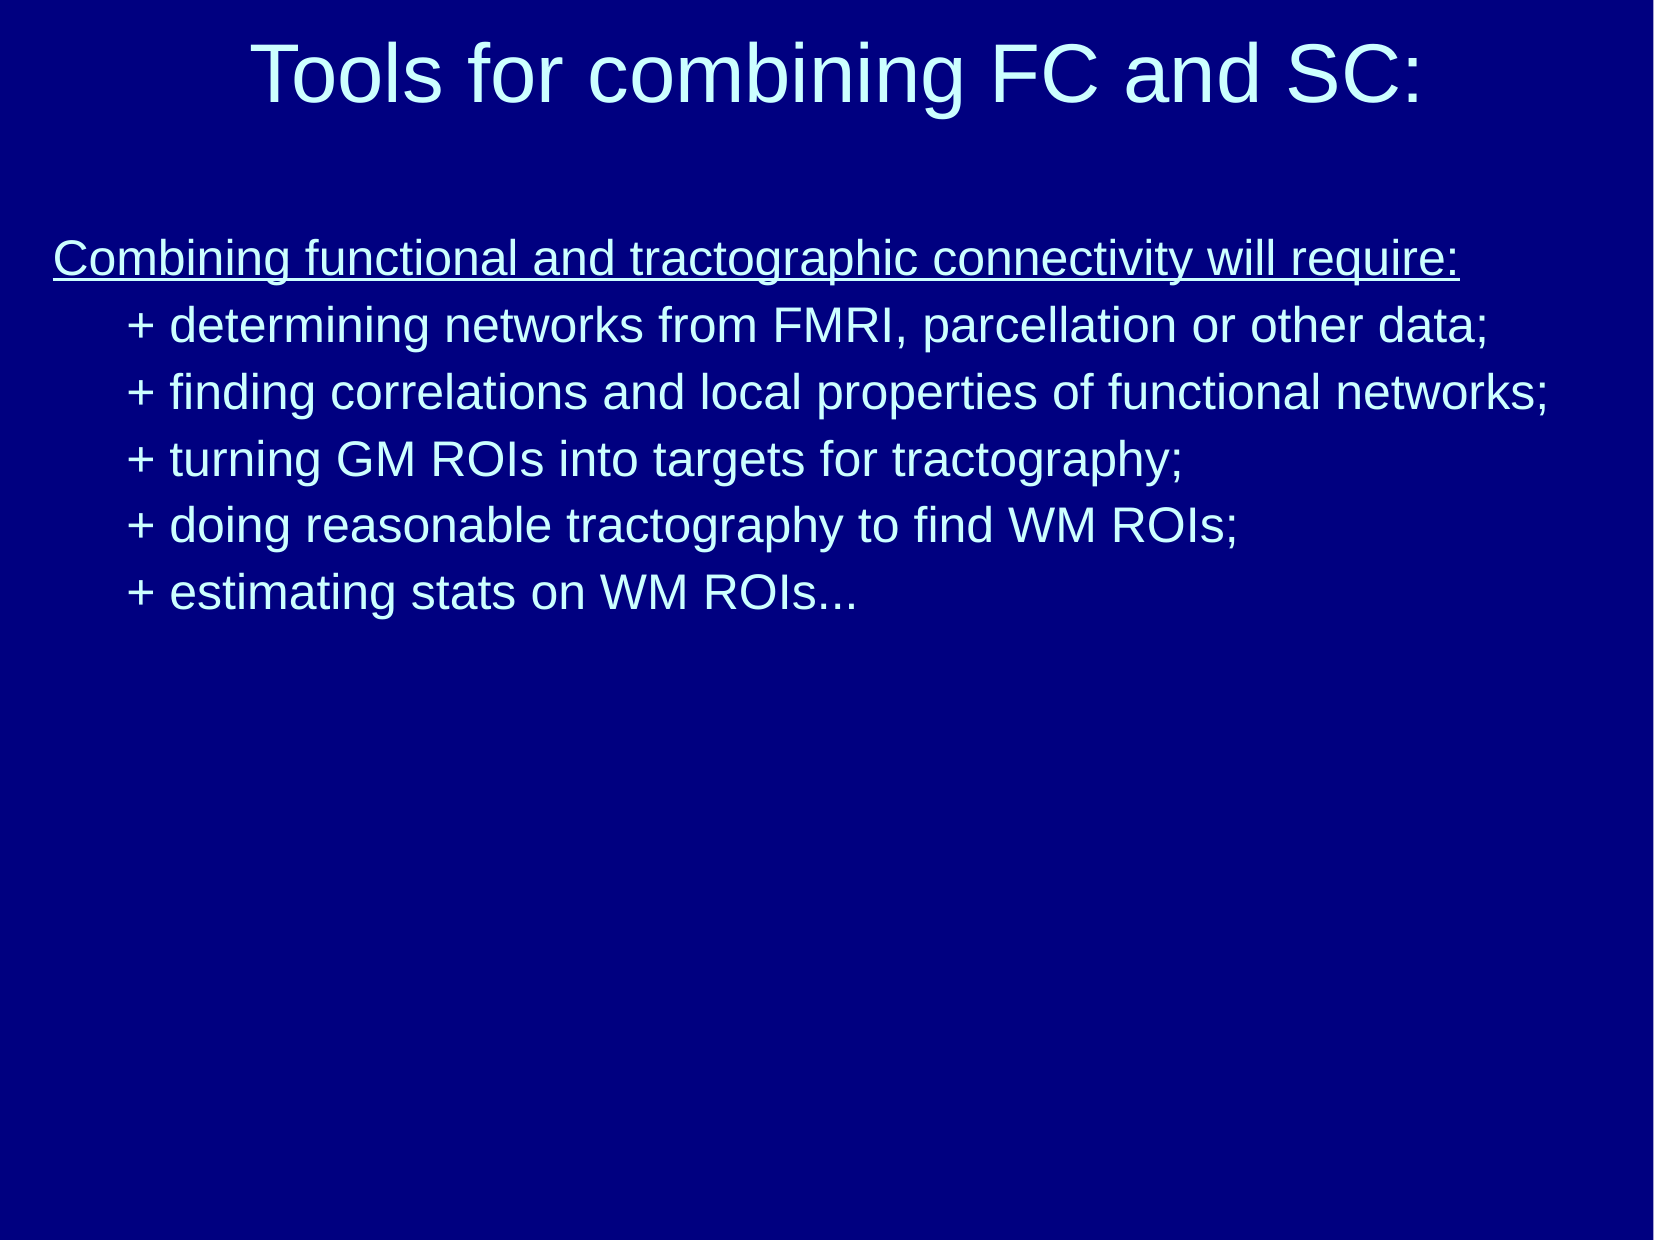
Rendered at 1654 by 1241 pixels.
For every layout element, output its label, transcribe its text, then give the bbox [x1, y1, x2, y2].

text_box Combining functional and tractographic connectivity will require: + determining networks from FMRI, parcellation or other data; + finding correlations and local properties of functional networks; + turning GM ROIs into targets for tractography; + doing reasonable tractography to find WM ROIs; + estimating stats on WM ROIs... [37, 211, 1613, 617]
title Tools for combining FC and SC: [93, 6, 1582, 142]
